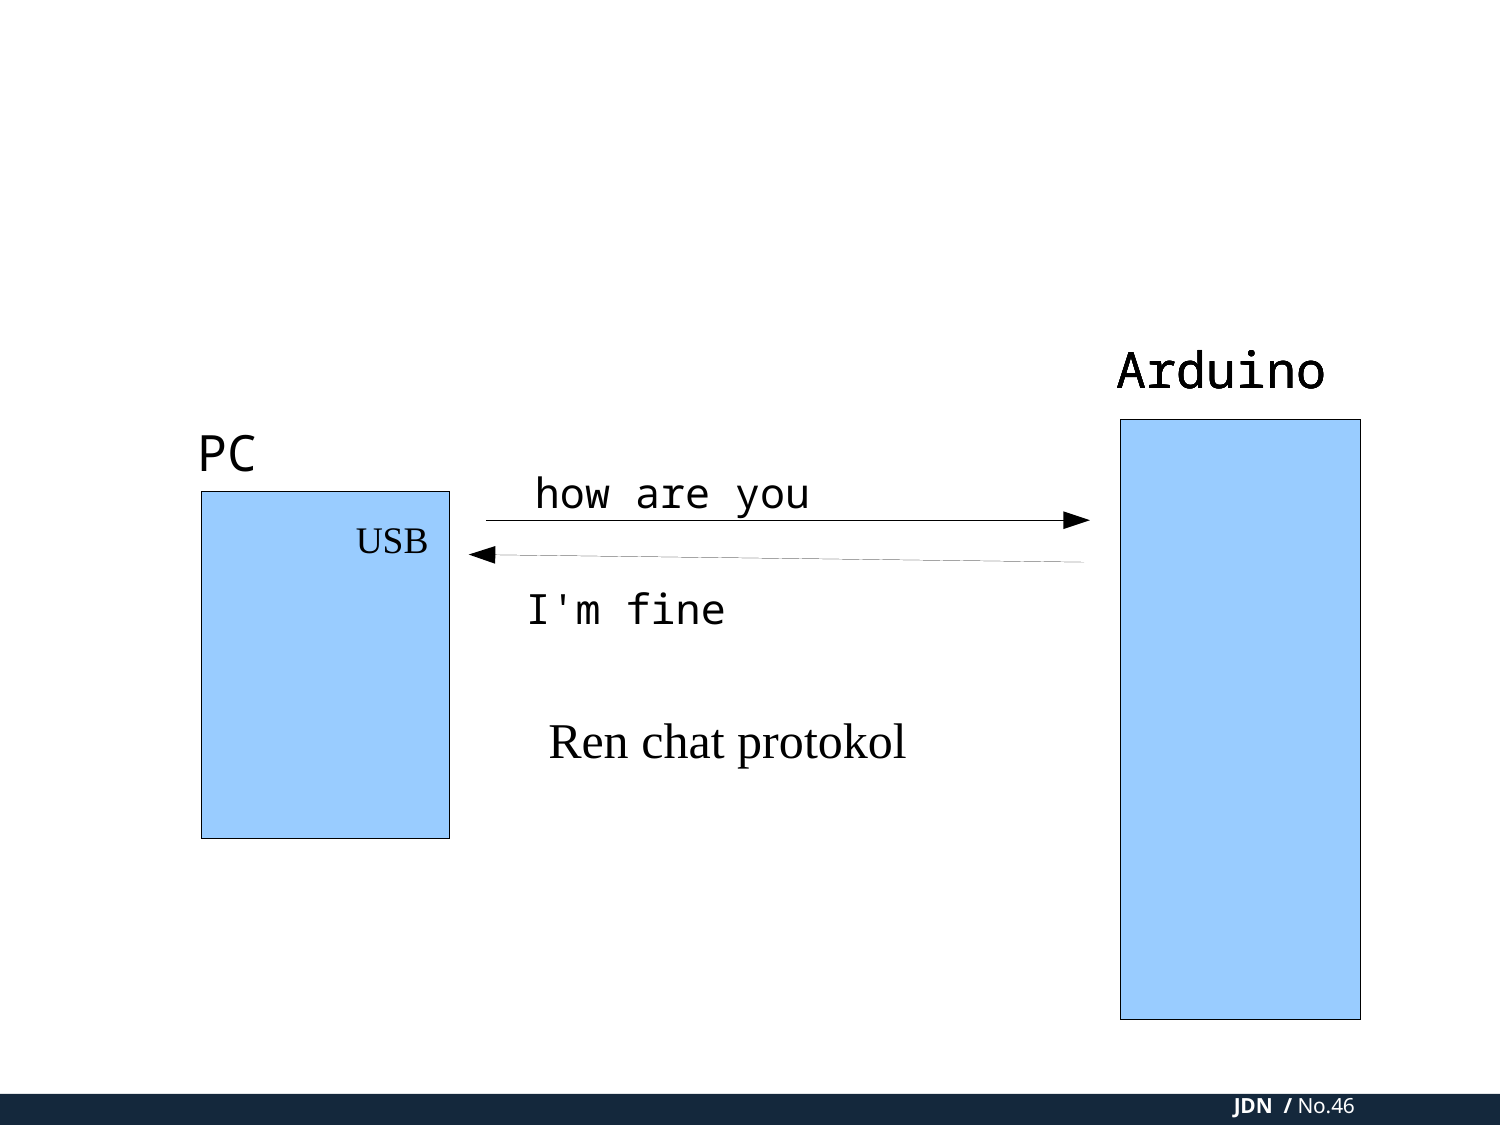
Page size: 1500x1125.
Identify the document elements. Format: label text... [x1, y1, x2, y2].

text_box Ren chat protokol [533, 701, 1024, 897]
text_box [1120, 419, 1361, 1020]
text_box [201, 491, 450, 839]
text_box Arduino [1101, 331, 1405, 407]
text_box I'm fine [510, 575, 1049, 641]
text_box PC [182, 413, 486, 489]
text_box USB [341, 508, 450, 569]
text_box how are you [520, 459, 1058, 525]
